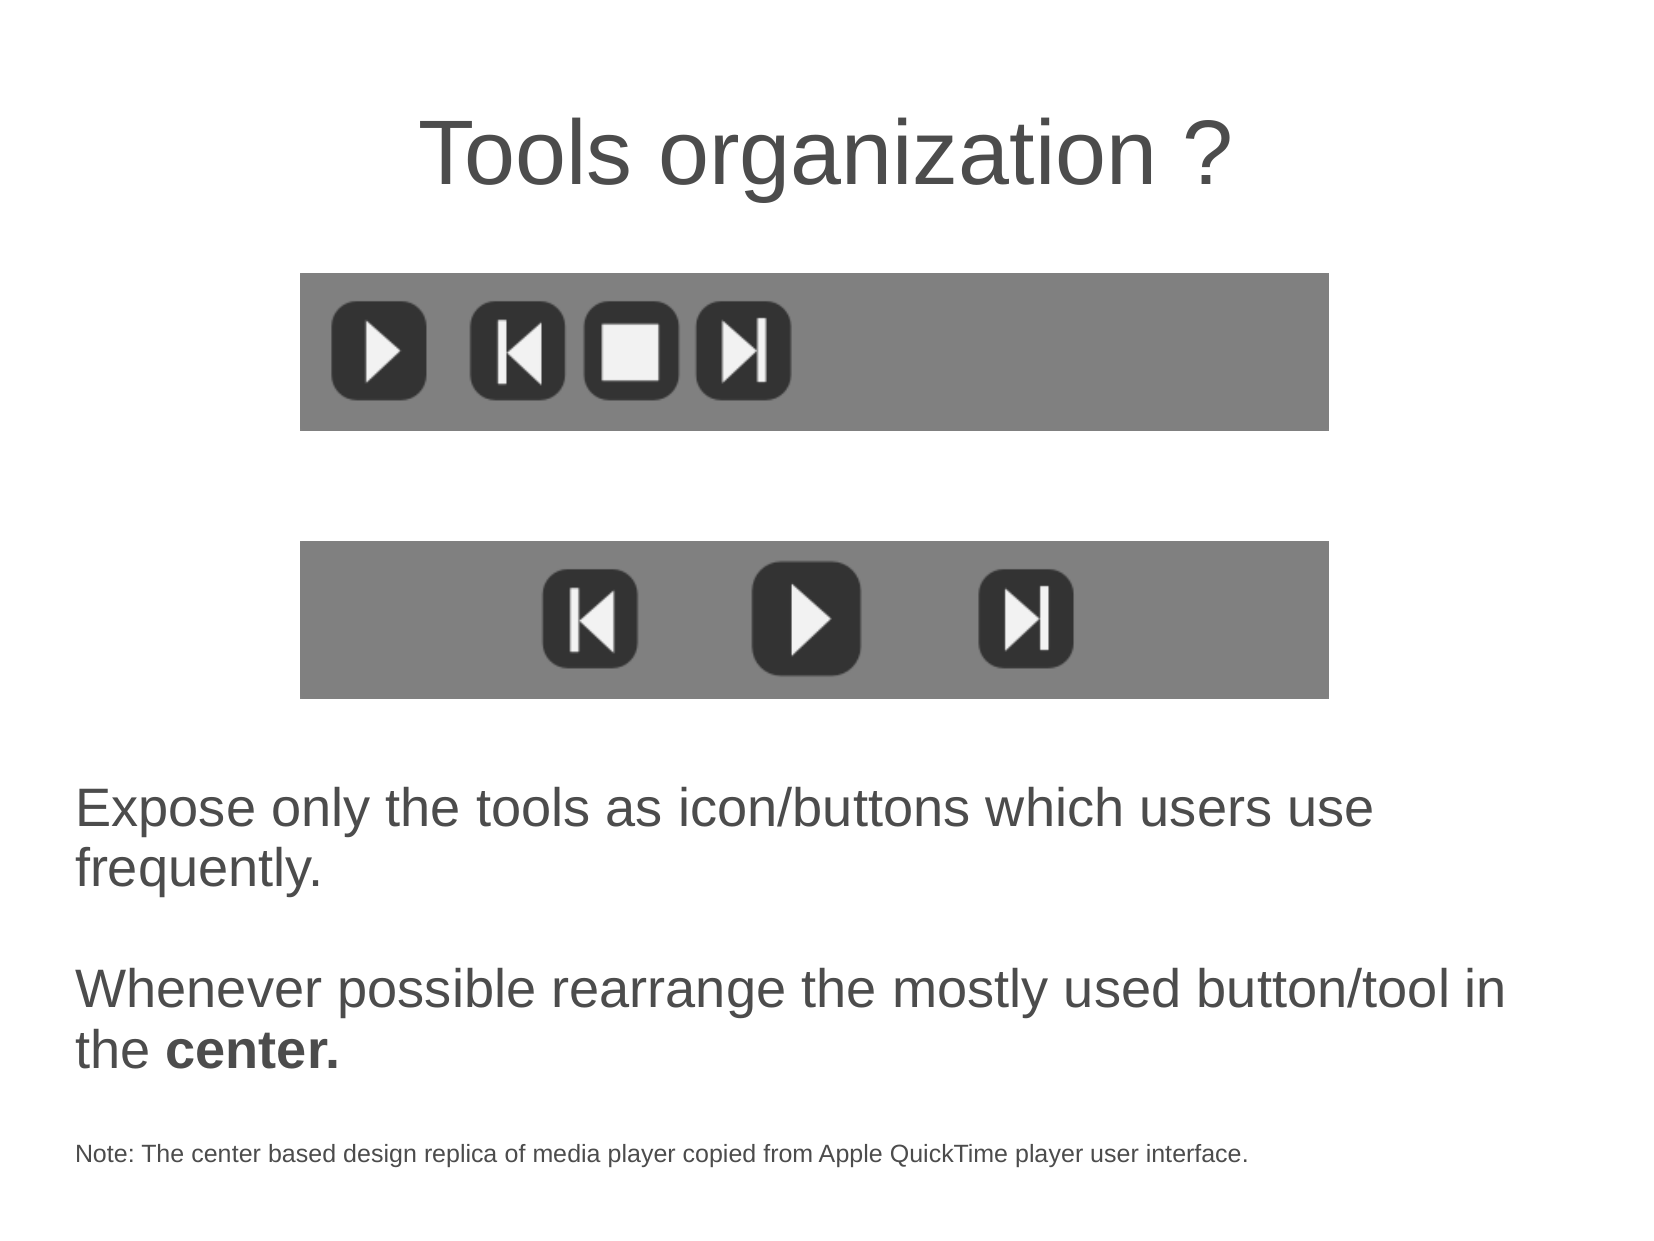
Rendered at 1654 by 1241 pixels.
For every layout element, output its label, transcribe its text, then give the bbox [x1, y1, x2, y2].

title Tools organization ? [82, 50, 1571, 256]
picture [300, 273, 1329, 431]
subtitle Expose only the tools as icon/buttons which users use frequently. Whenever possible rearrange the mostly used button/tool in the center. Note: The center based design replica of media player copied from Apple QuickTime player user interface. [75, 776, 1564, 1169]
picture [300, 541, 1329, 699]
